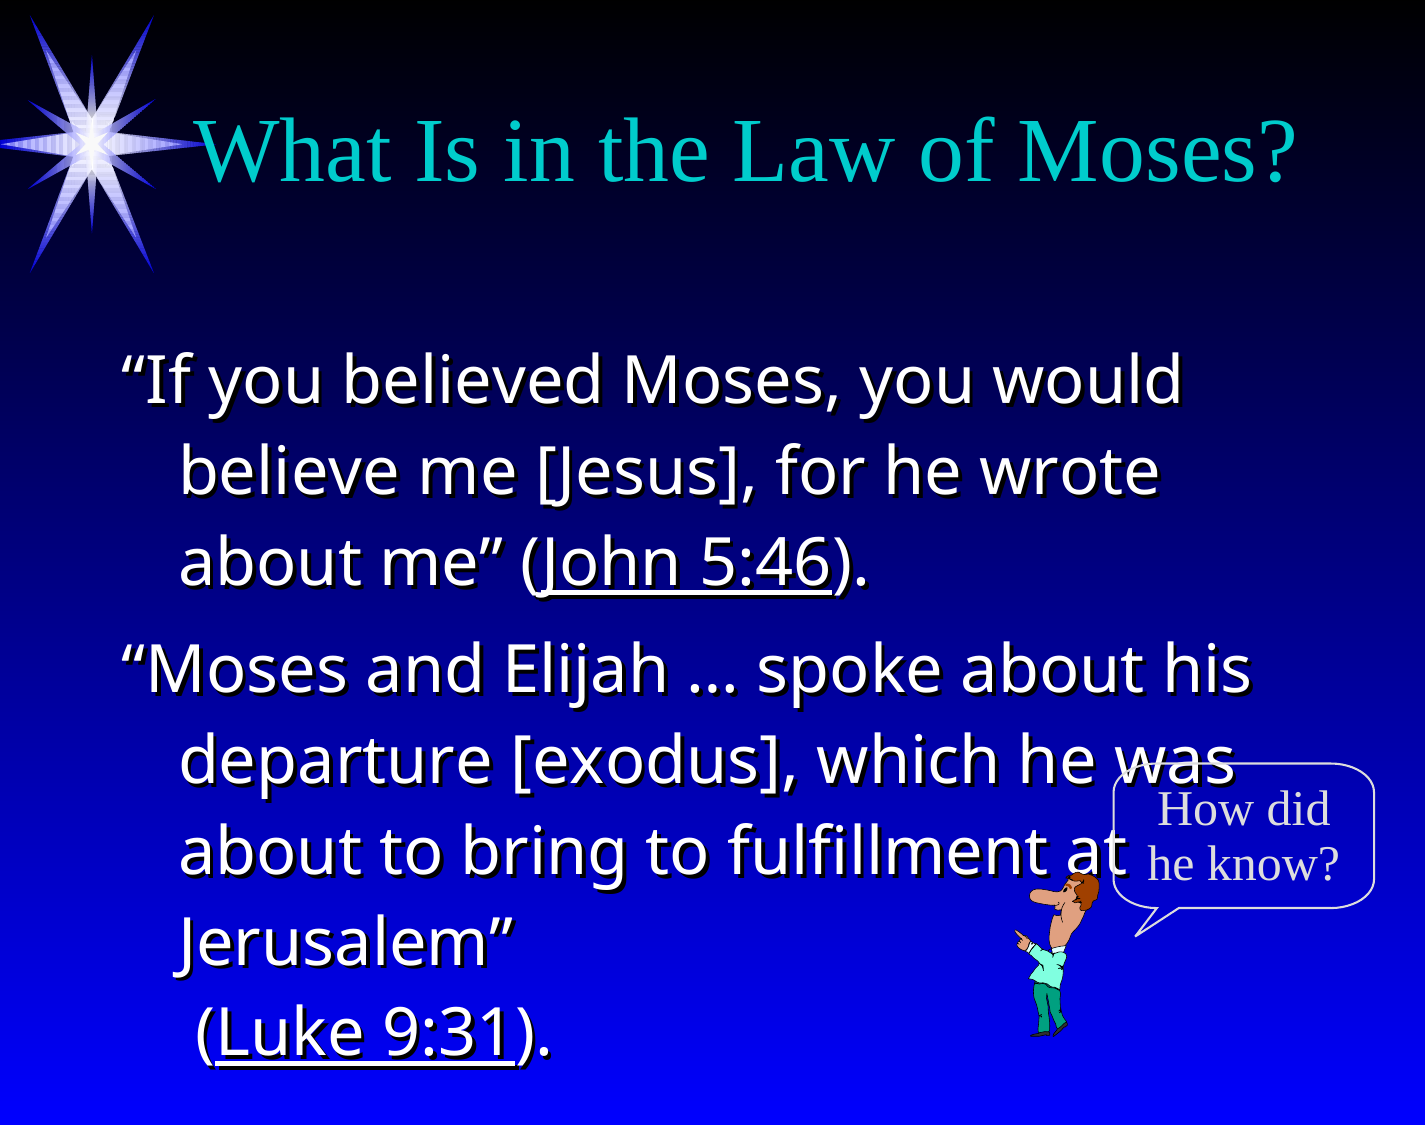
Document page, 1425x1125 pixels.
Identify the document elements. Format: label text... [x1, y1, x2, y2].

chart [1014, 871, 1101, 1038]
list “If you believed Moses, you would believe me [Jesus], for he wrote about me” (John 5:46). “Moses and Elijah … spoke about his departure [exodus], which he was about to bring to fulfillment at Jerusalem” (Luke 9:31). [106, 324, 1319, 1001]
title What Is in the Law of Moses? [178, 56, 1390, 244]
text_box How did he know? [1113, 763, 1375, 937]
